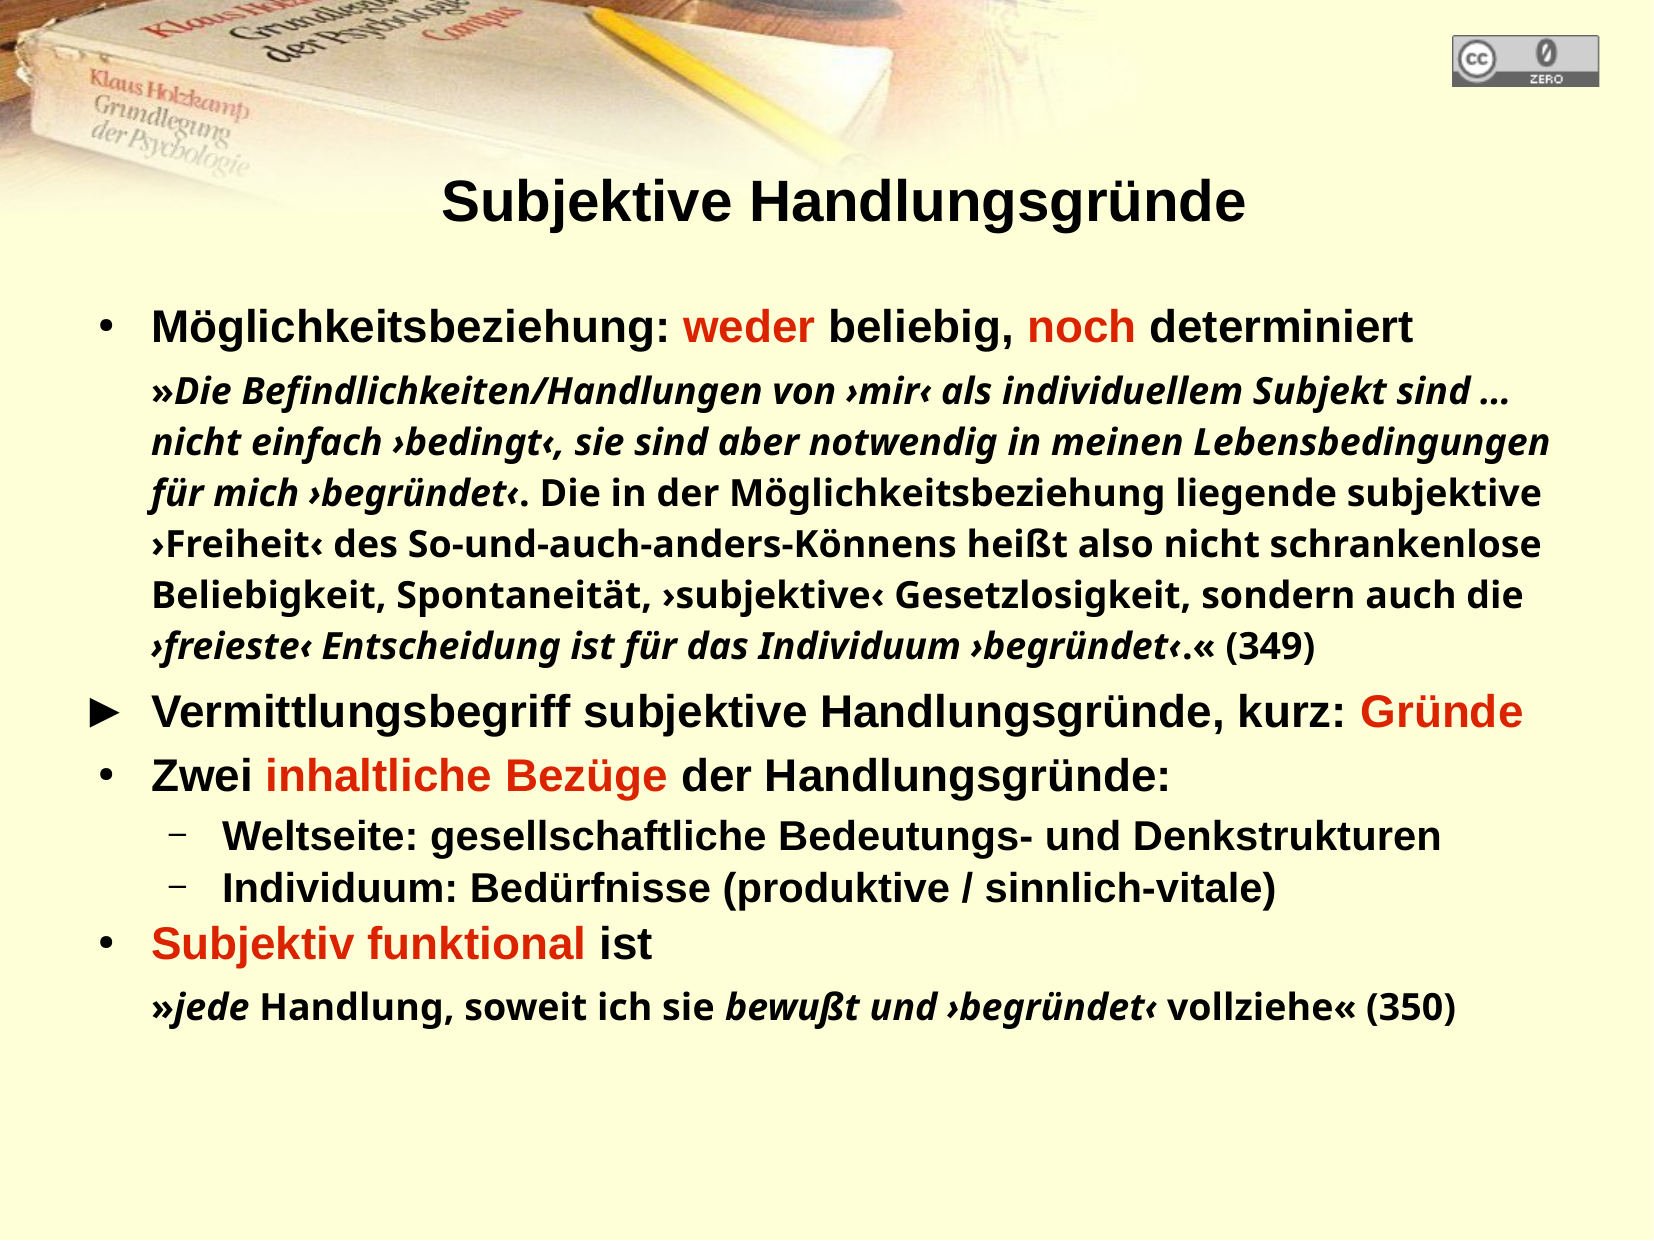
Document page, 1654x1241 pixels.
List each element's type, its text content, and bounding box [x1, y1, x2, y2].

title Subjektive Handlungsgründe [82, 124, 1607, 278]
picture [0, 0, 1156, 213]
picture [1452, 35, 1600, 87]
list Möglichkeitsbeziehung: weder beliebig, noch determiniert »Die Befindlichkeiten/Handlungen von ›mir‹ als individuellem Subjekt sind … nicht einfach ›bedingt‹, sie sind aber notwendig in meinen Lebensbedingungen für mich ›begründet‹. Die in der Möglichkeitsbeziehung liegende subjektive ›Freiheit‹ des So-und-auch-anders-Könnens heißt also nicht schrankenlose Beliebigkeit, Spontaneität, ›subjektive‹ Gesetzlosigkeit, sondern auch die ›freieste‹ Entscheidung ist für das Individuum ›begründet‹.« (349) ► Vermittlungsbegriff subjektive Handlungsgründe, kurz: Gründe Zwei inhaltliche Bezüge der Handlungsgründe: Weltseite: gesellschaftliche Bedeutungs- und Denkstrukturen Individuum: Bedürfnisse (produktive / sinnlich-vitale) Subjektiv funktional ist »jede Handlung, soweit ich sie bewußt und ›begründet‹ vollziehe« (350) [80, 301, 1595, 1205]
